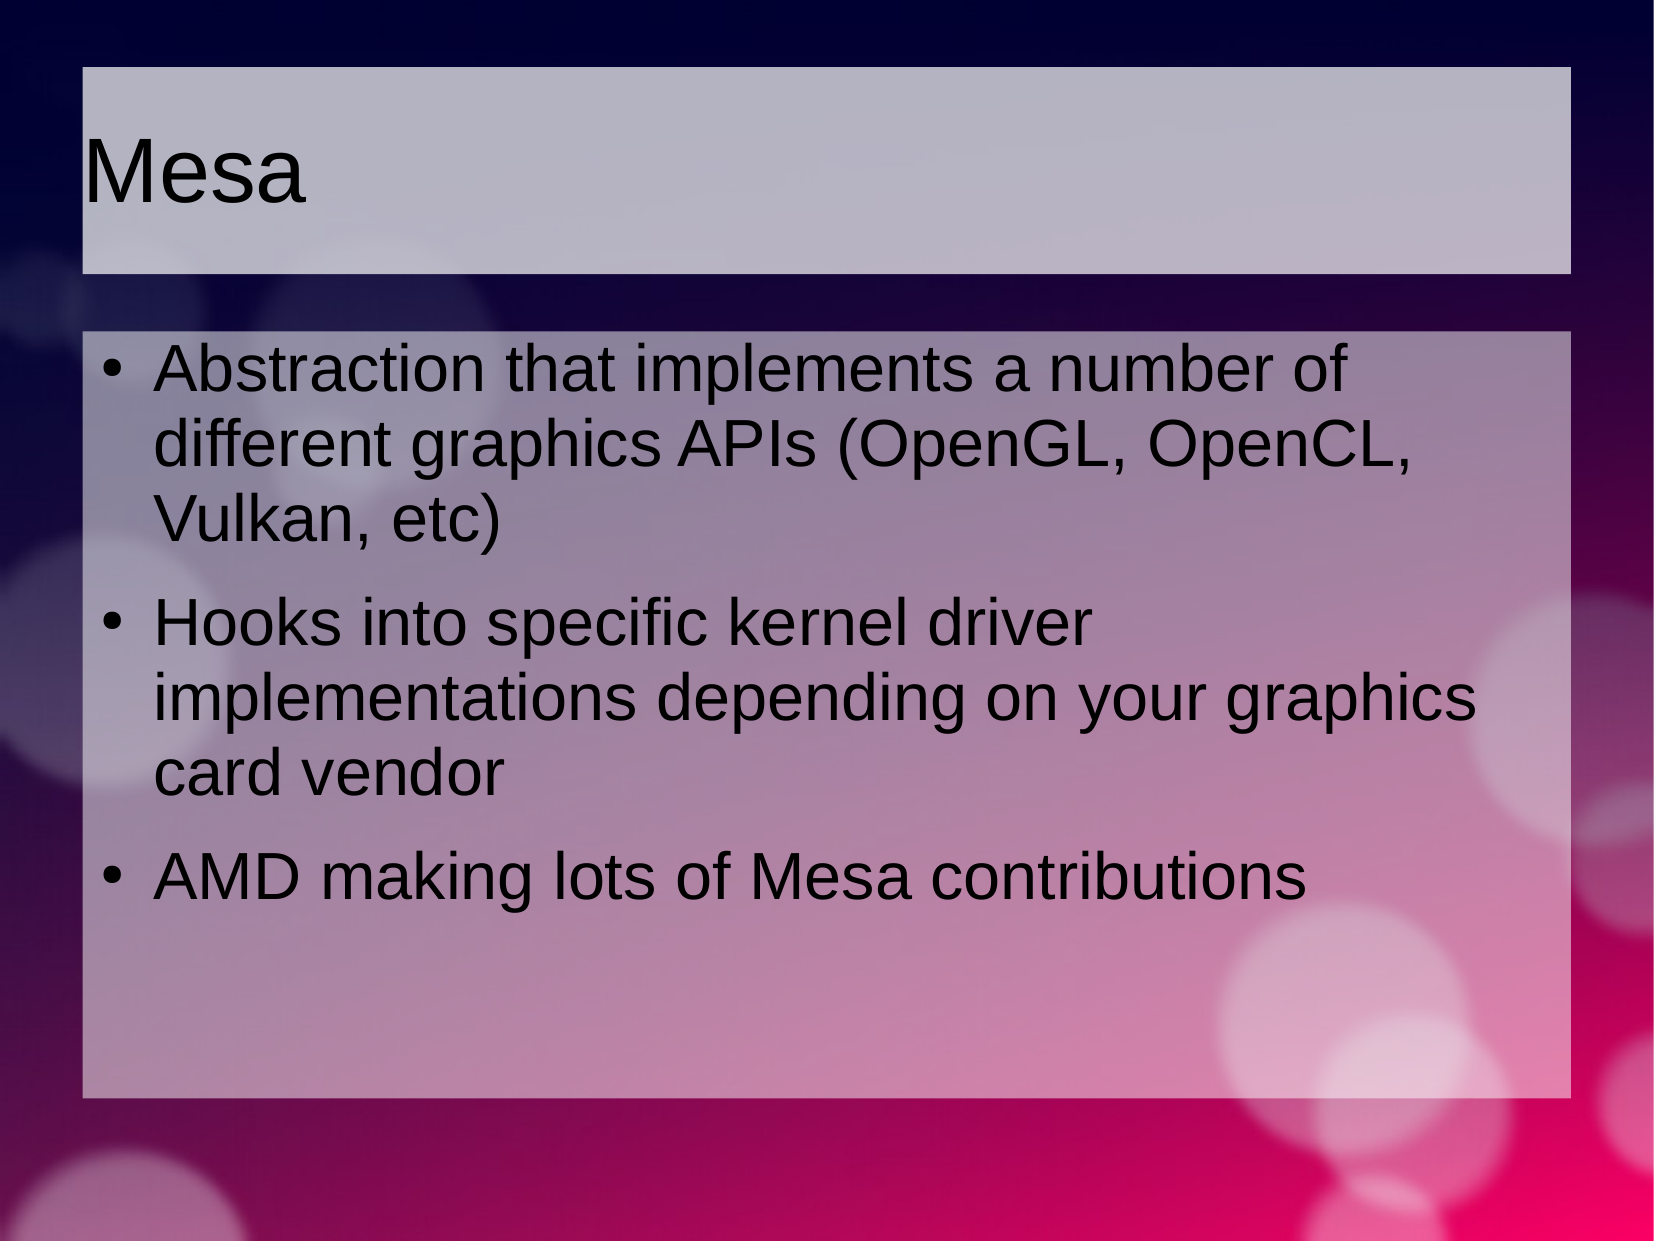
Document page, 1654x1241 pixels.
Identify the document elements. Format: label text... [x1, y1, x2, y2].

list Abstraction that implements a number of different graphics APIs (OpenGL, OpenCL, Vulkan, etc) Hooks into specific kernel driver implementations depending on your graphics card vendor AMD making lots of Mesa contributions [82, 331, 1571, 1099]
picture [0, 0, 1654, 1241]
title Mesa [82, 67, 1571, 275]
